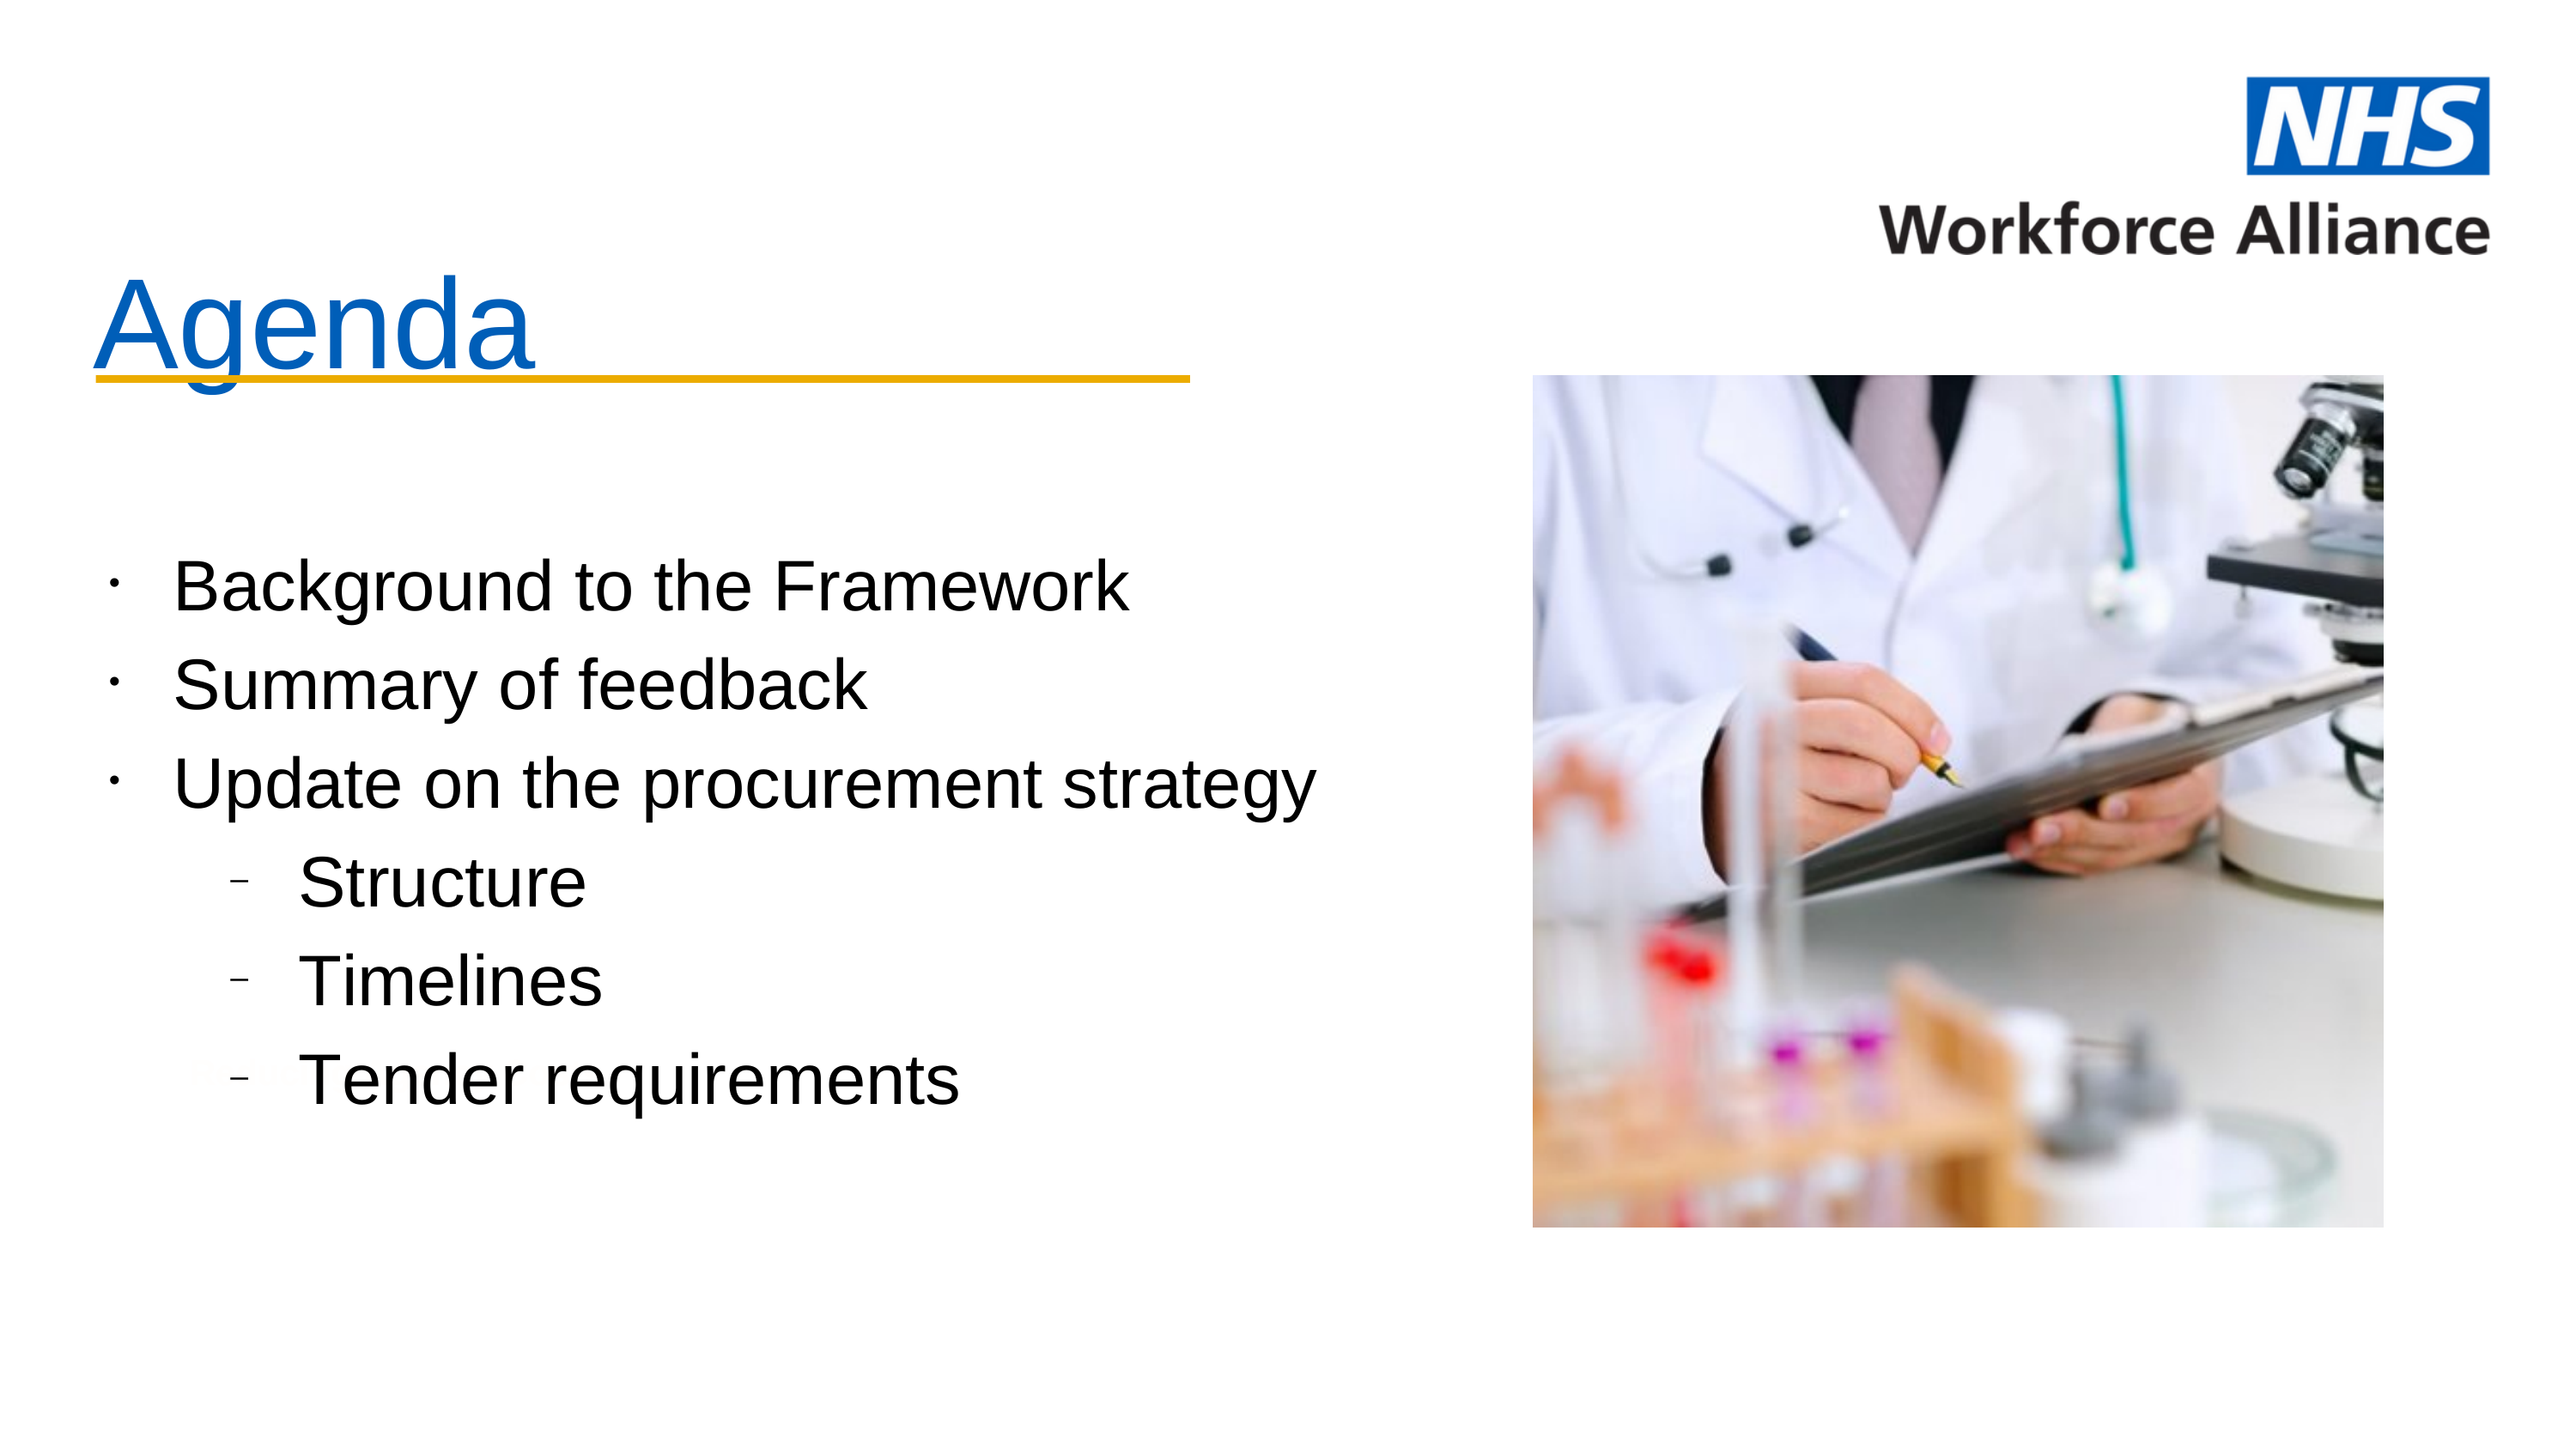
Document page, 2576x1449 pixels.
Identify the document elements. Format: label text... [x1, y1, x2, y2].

text_box [95, 375, 1190, 383]
text_box [1878, 76, 2492, 255]
list Background to the Framework Summary of feedback Update on the procurement strategy Structure Timelines Tender requirements [95, 411, 2544, 1264]
text_box Agenda [93, 218, 1240, 375]
picture [1533, 375, 2384, 1228]
